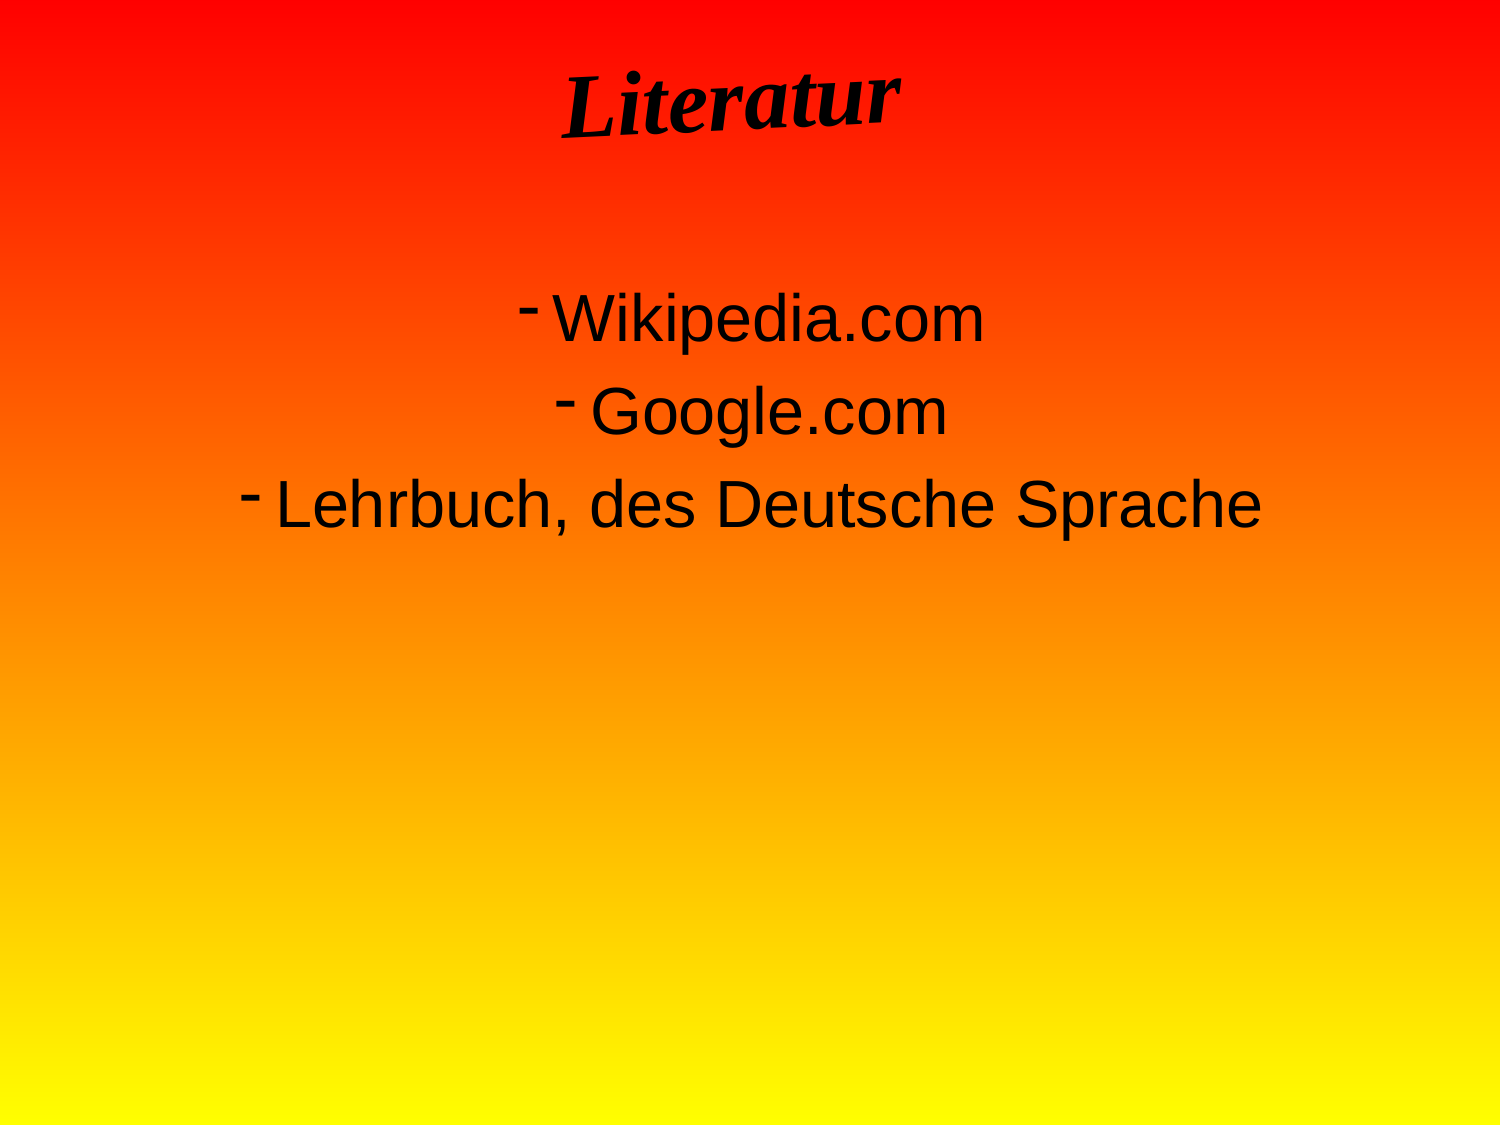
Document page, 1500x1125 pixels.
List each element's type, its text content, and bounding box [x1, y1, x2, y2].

text_box Literatur [487, 19, 976, 180]
text_box Wikipedia.com Google.com Lehrbuch, des Deutsche Sprache [76, 267, 1427, 1010]
